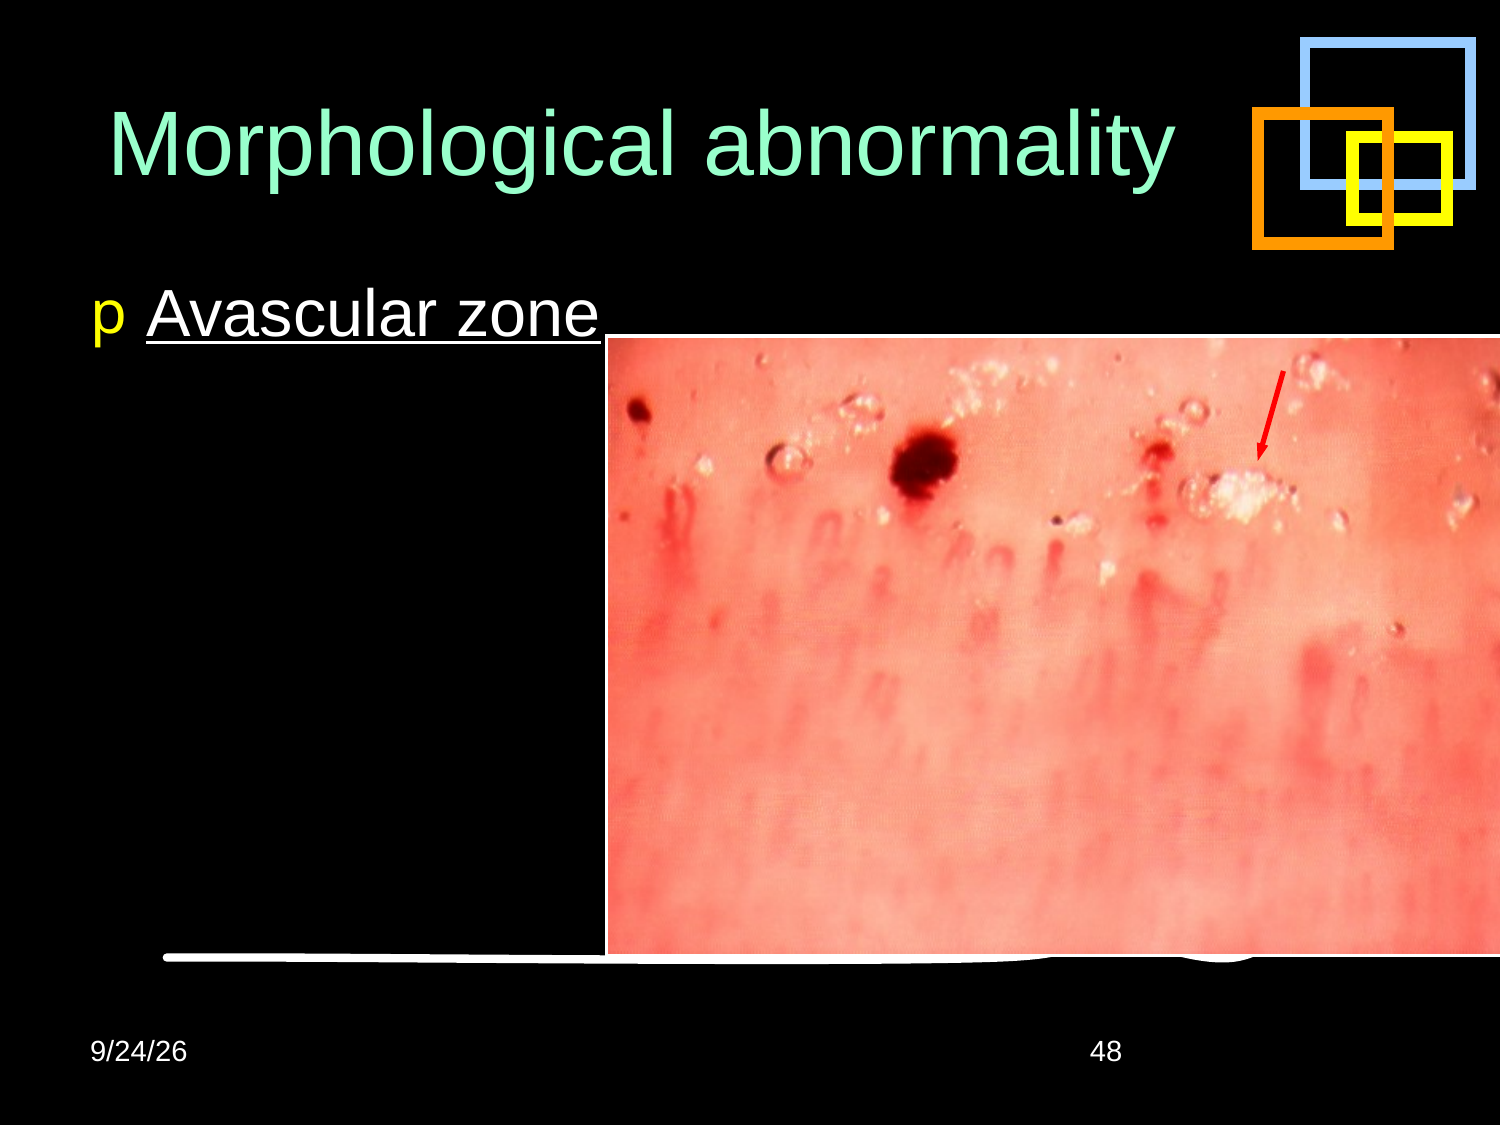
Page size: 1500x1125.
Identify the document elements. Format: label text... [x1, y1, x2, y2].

list Avascular zone [75, 262, 737, 1005]
picture [608, 338, 1500, 954]
title Morphological abnormality [75, 45, 1211, 233]
text_box [1074, 1024, 1426, 1103]
text_box [75, 1024, 426, 1103]
